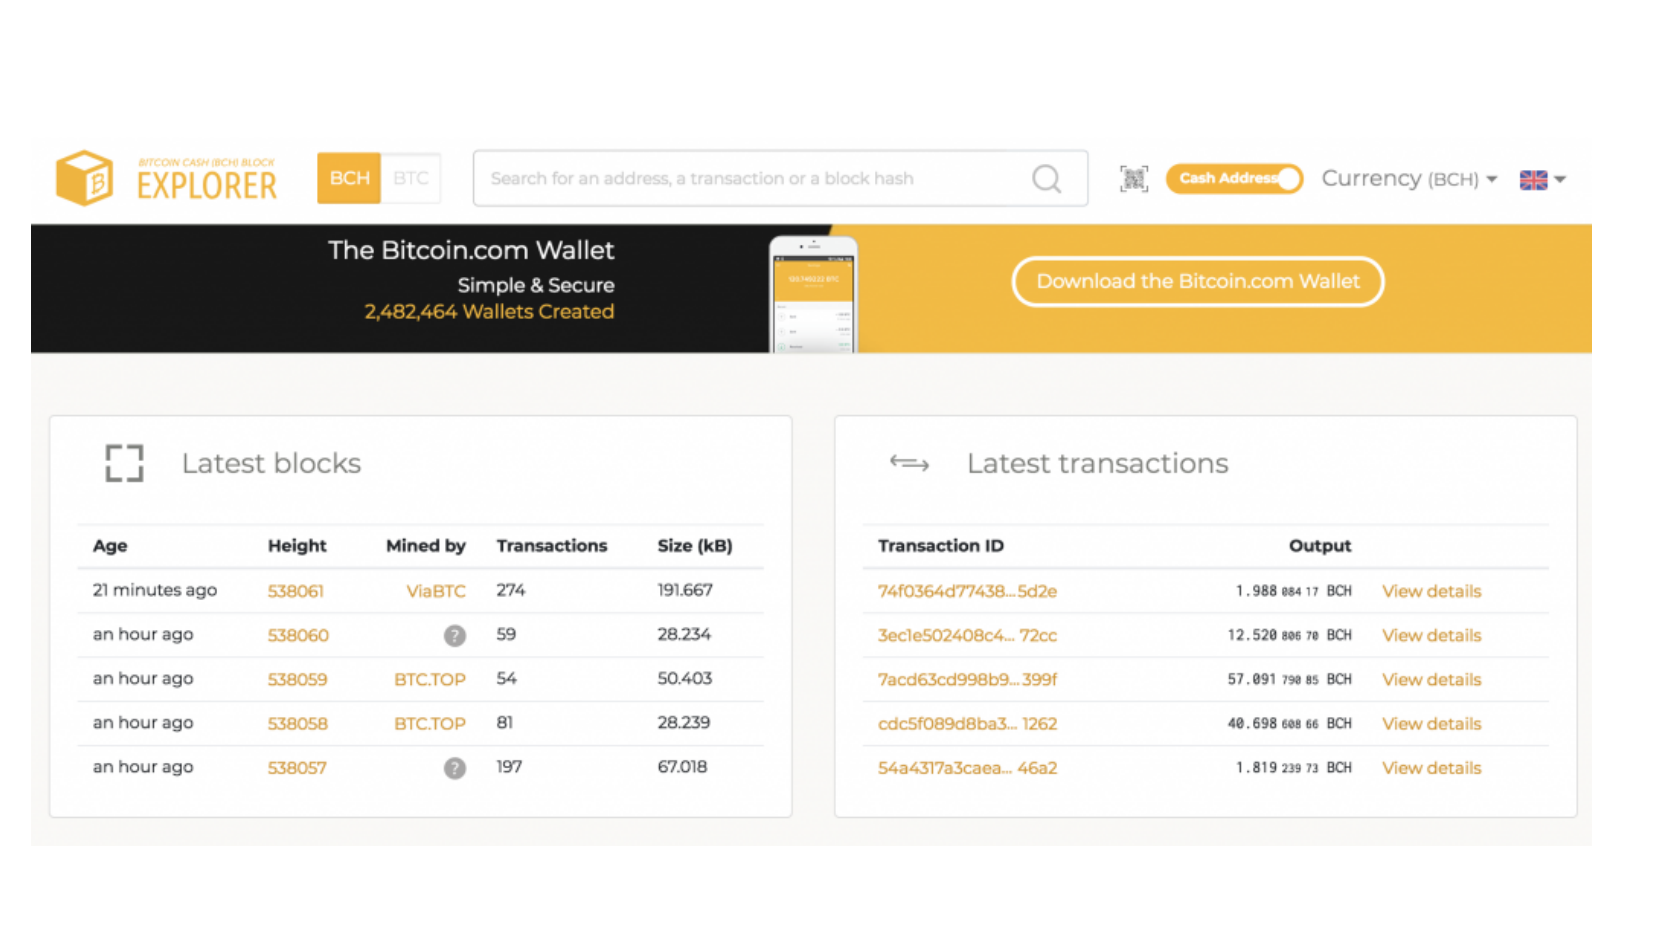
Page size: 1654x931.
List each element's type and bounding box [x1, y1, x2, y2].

picture [31, 137, 1592, 846]
